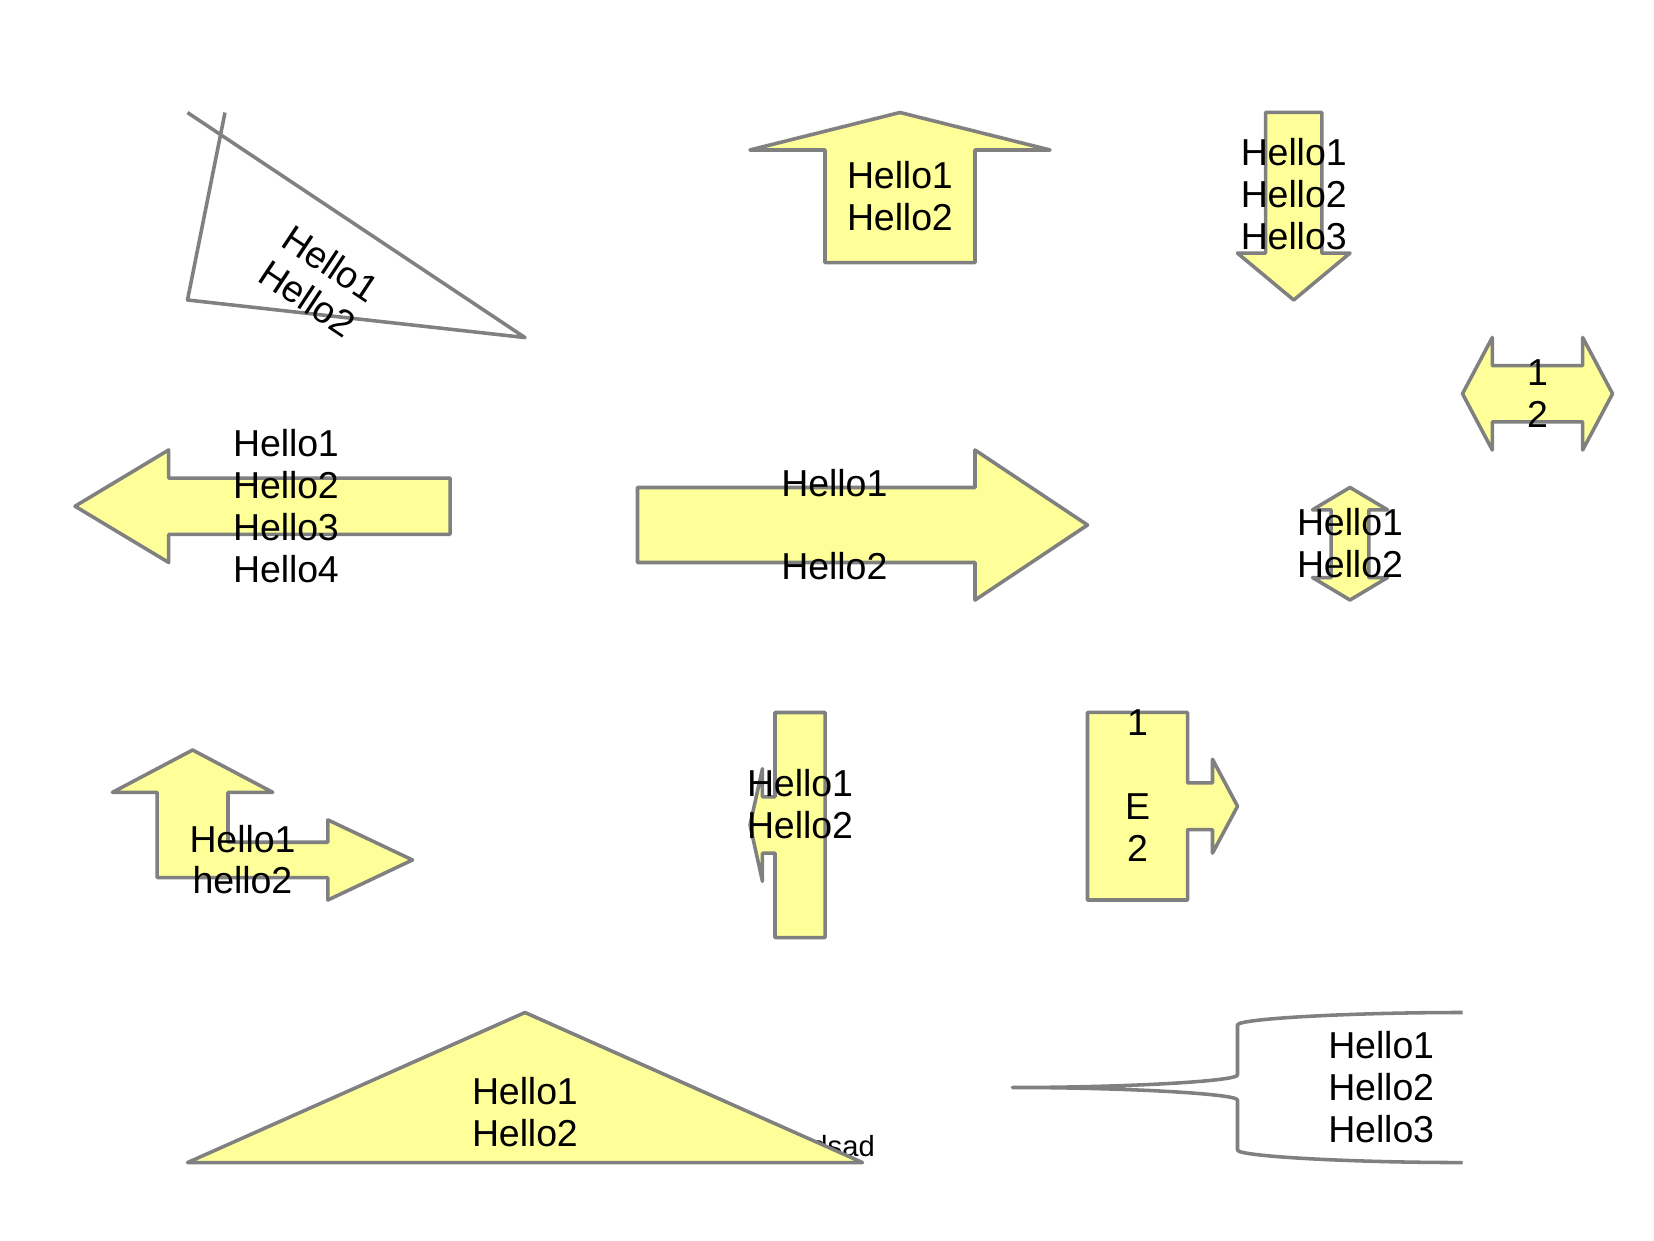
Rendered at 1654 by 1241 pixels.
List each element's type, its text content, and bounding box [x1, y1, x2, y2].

text_box Hello1 Hello2 [1312, 487, 1388, 601]
text_box Hello1 Hello2 [187, 1012, 863, 1163]
text_box 1 E 2 [1087, 712, 1238, 901]
text_box Hello1 Hello2 [752, 712, 826, 938]
text_box Hello1 Hello2 Hello3 Hello4 [75, 449, 451, 563]
text_box Hello1 Hello2 Hello3 [1237, 112, 1351, 301]
text_box Hello1 Hello2 Hello3 [1012, 1012, 1463, 1163]
text_box Hello1 Hello2 [750, 112, 1051, 263]
text_box 1 2 [1462, 337, 1613, 451]
text_box Hello1 hello2 [112, 750, 413, 901]
text_box Hello1 Hello2 [637, 450, 1088, 601]
